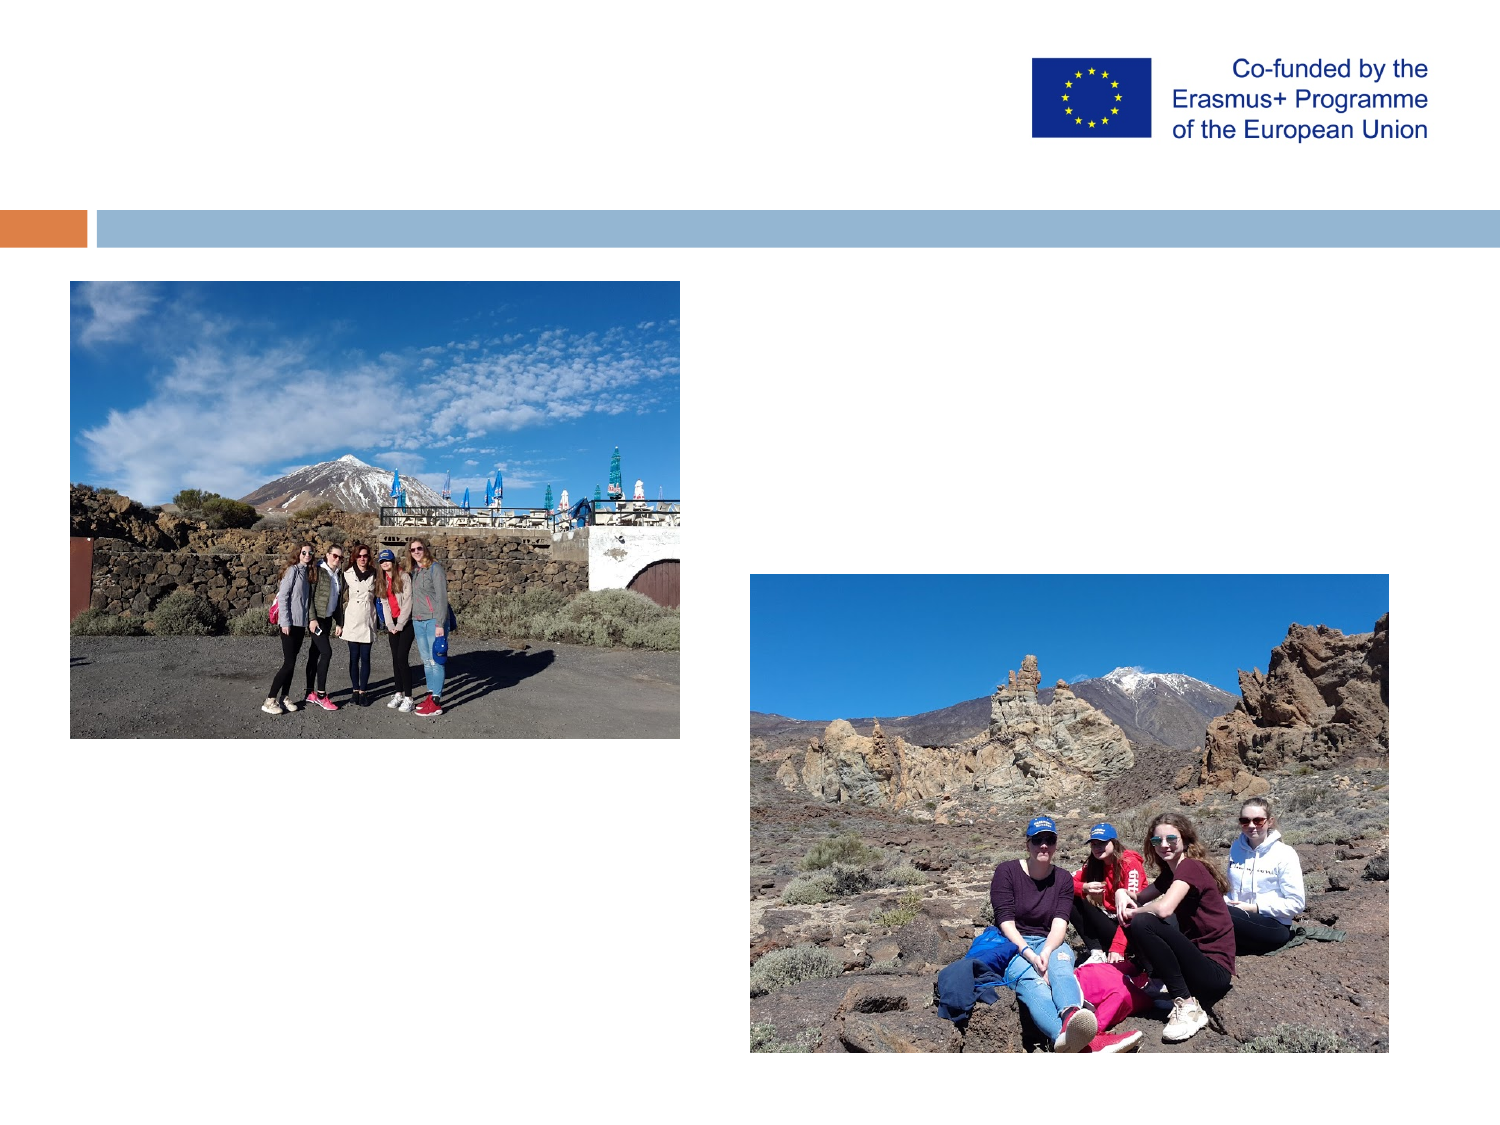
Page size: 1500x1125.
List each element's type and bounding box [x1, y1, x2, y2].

picture [1007, 35, 1448, 161]
picture [750, 574, 1389, 1054]
picture [70, 281, 680, 739]
